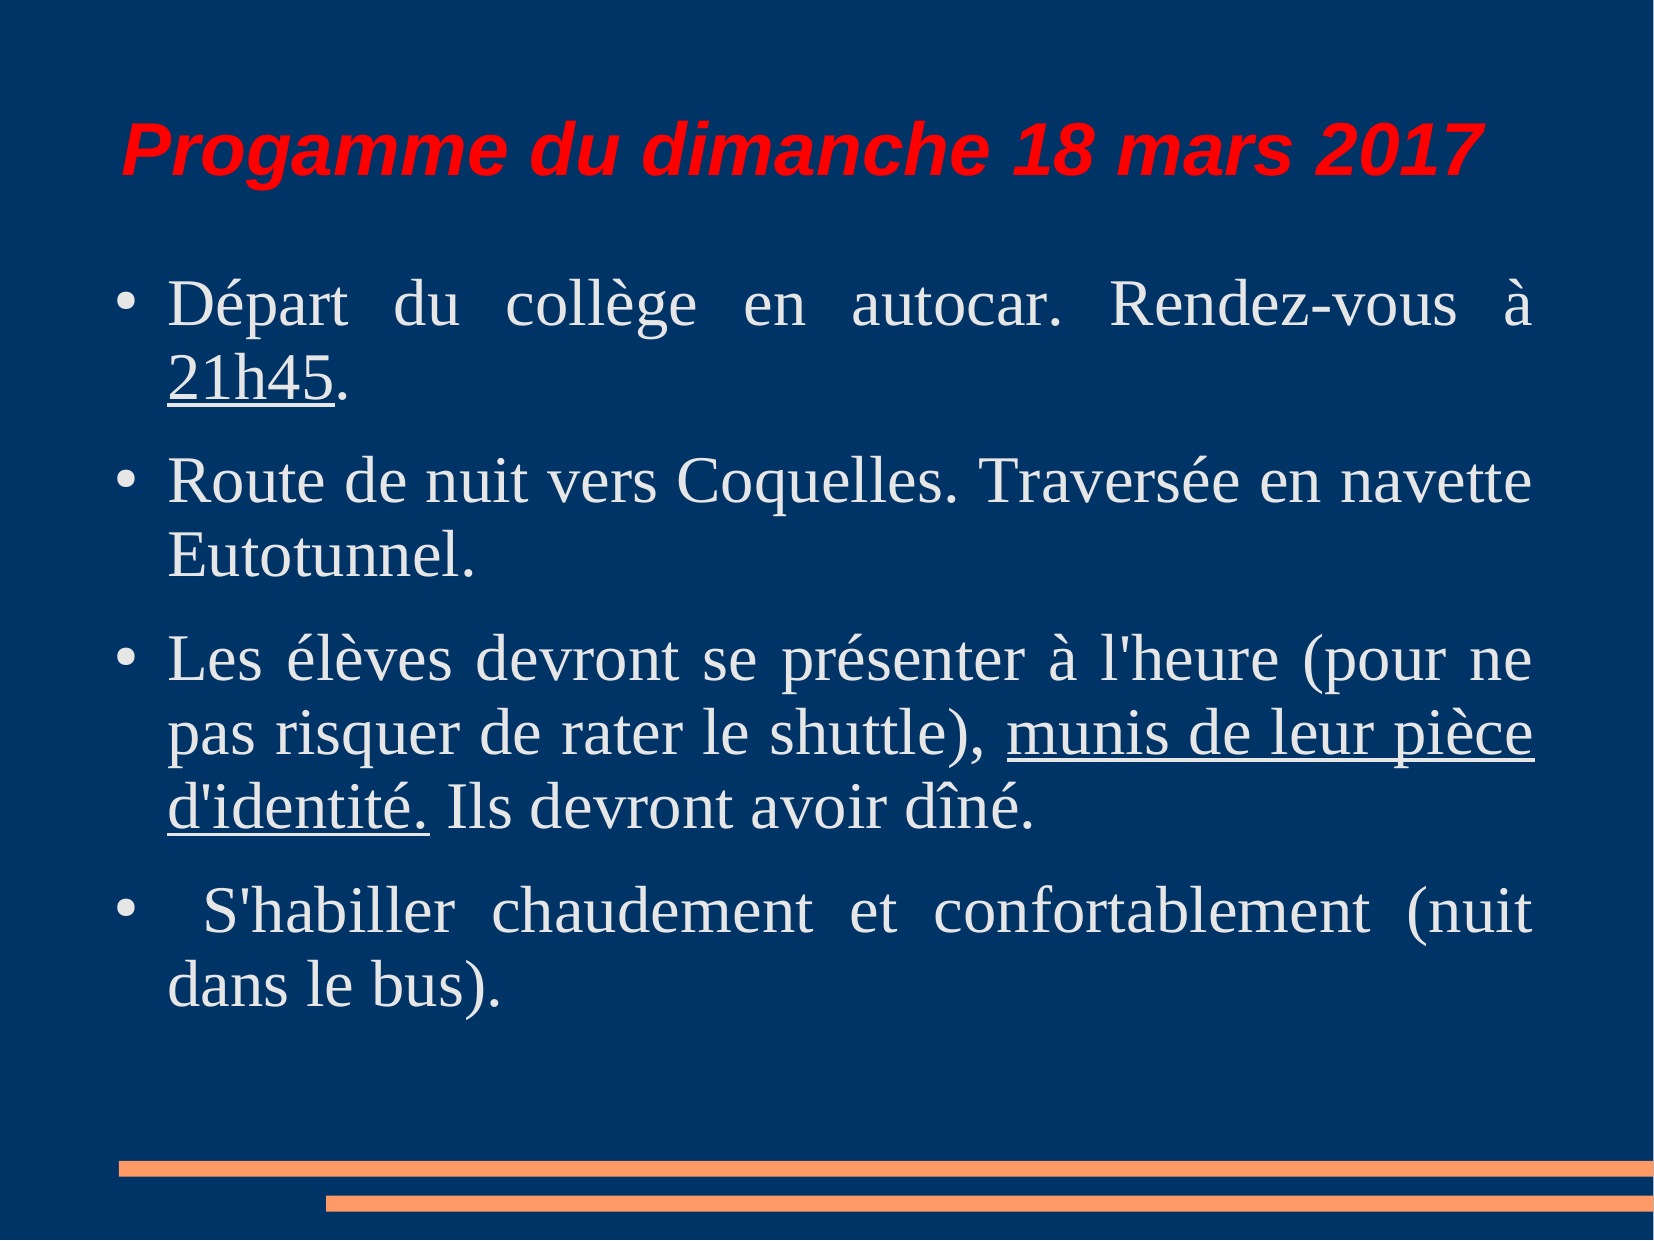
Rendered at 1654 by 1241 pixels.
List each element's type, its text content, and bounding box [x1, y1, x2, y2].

list Départ du collège en autocar. Rendez-vous à 21h45. Route de nuit vers Coquelles. Traversée en navette Eutotunnel. Les élèves devront se présenter à l'heure (pour ne pas risquer de rater le shuttle), munis de leur pièce d'identité. Ils devront avoir dîné. S'habiller chaudement et confortablement (nuit dans le bus). [96, 265, 1536, 1125]
title Progamme du dimanche 18 mars 2017 [121, 53, 1534, 246]
